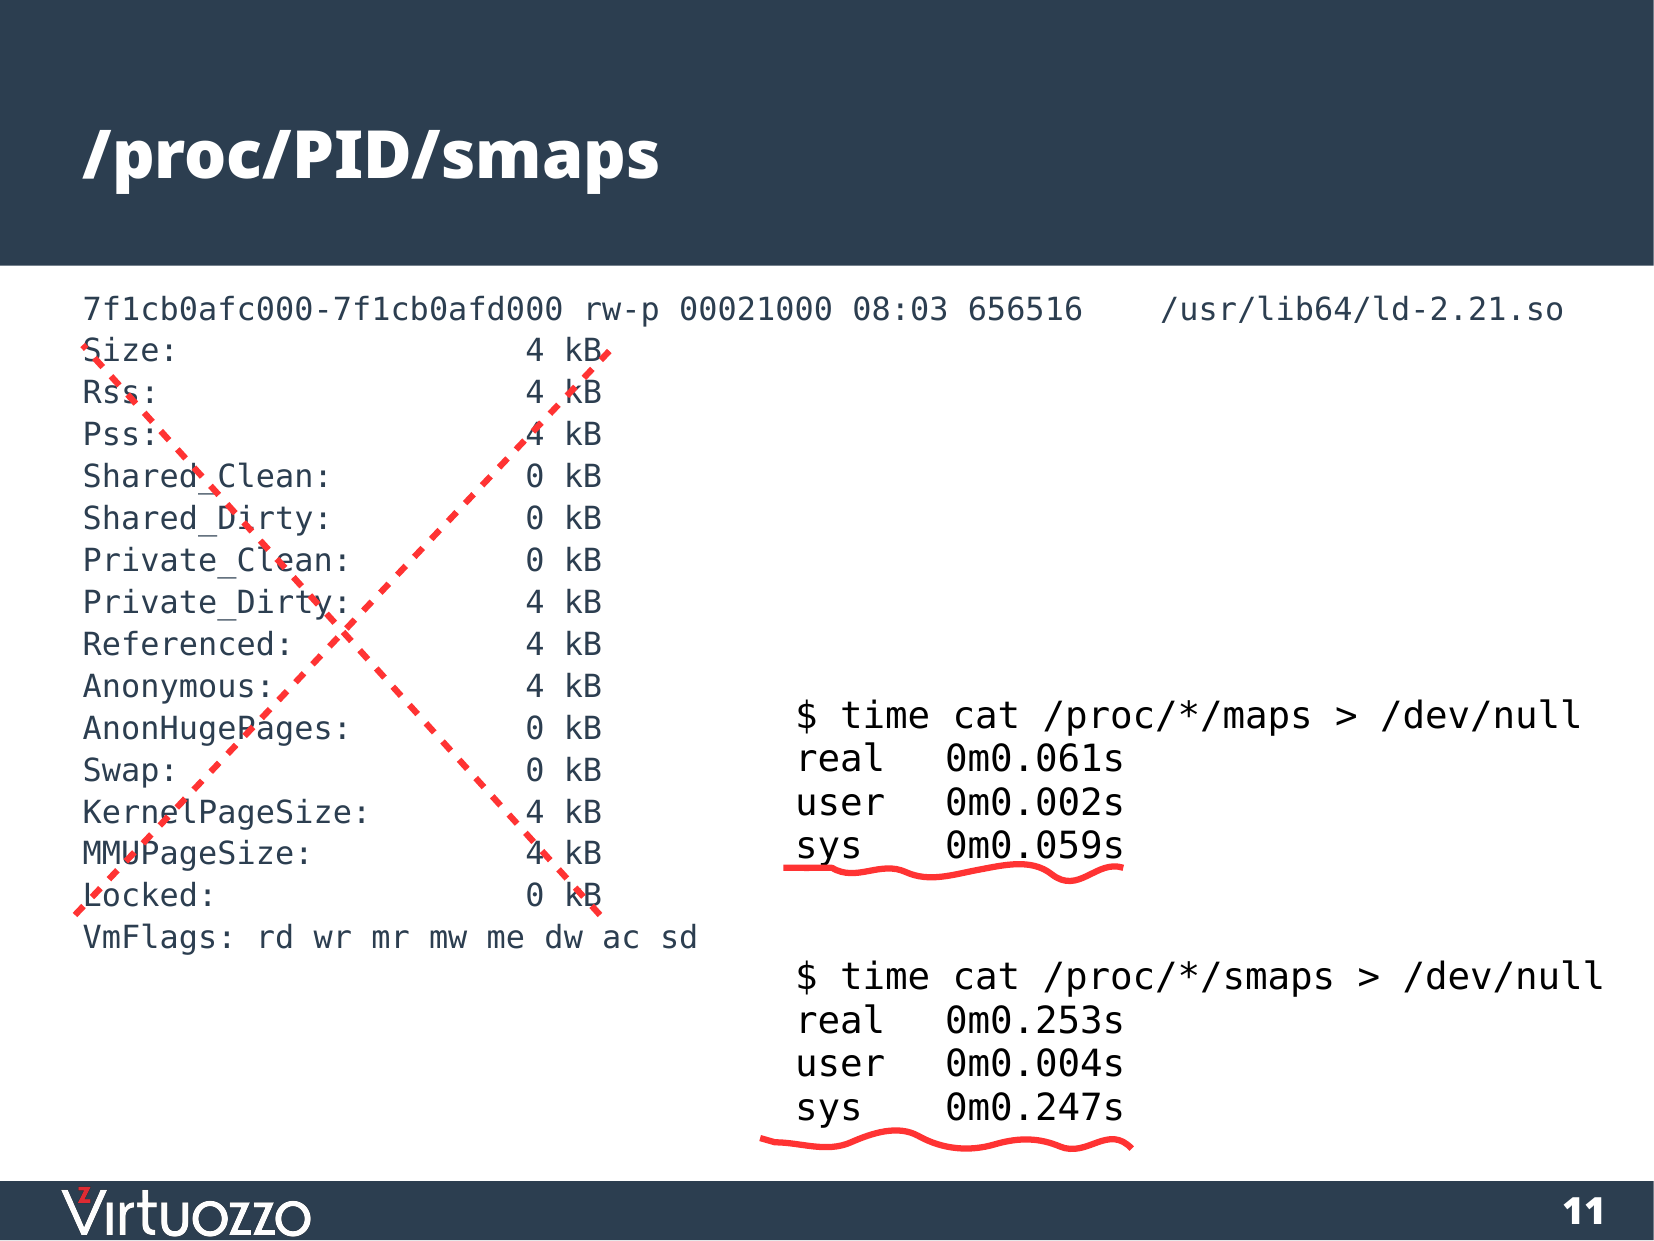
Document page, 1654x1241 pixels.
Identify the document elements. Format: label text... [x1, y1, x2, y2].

title /proc/PID/smaps [82, 49, 1571, 257]
list 7f1cb0afc000-7f1cb0afd000 rw-p 00021000 08:03 656516 /usr/lib64/ld-2.21.so Size: 4 kB Rss: 4 kB Pss: 4 kB Shared_Clean: 0 kB Shared_Dirty: 0 kB Private_Clean: 0 kB Private_Dirty: 4 kB Referenced: 4 kB Anonymous: 4 kB AnonHugePages: 0 kB Swap: 0 kB KernelPageSize: 4 kB MMUPageSize: 4 kB Locked: 0 kB VmFlags: rd wr mr mw me dw ac sd [82, 290, 1571, 1010]
picture [47, 1171, 325, 1241]
title $ time cat /proc/*/maps > /dev/null real 0m0.061s user 0m0.002s sys 0m0.059s $ time cat /proc/*/smaps > /dev/null real 0m0.253s user 0m0.004s sys 0m0.247s [795, 675, 1621, 1148]
